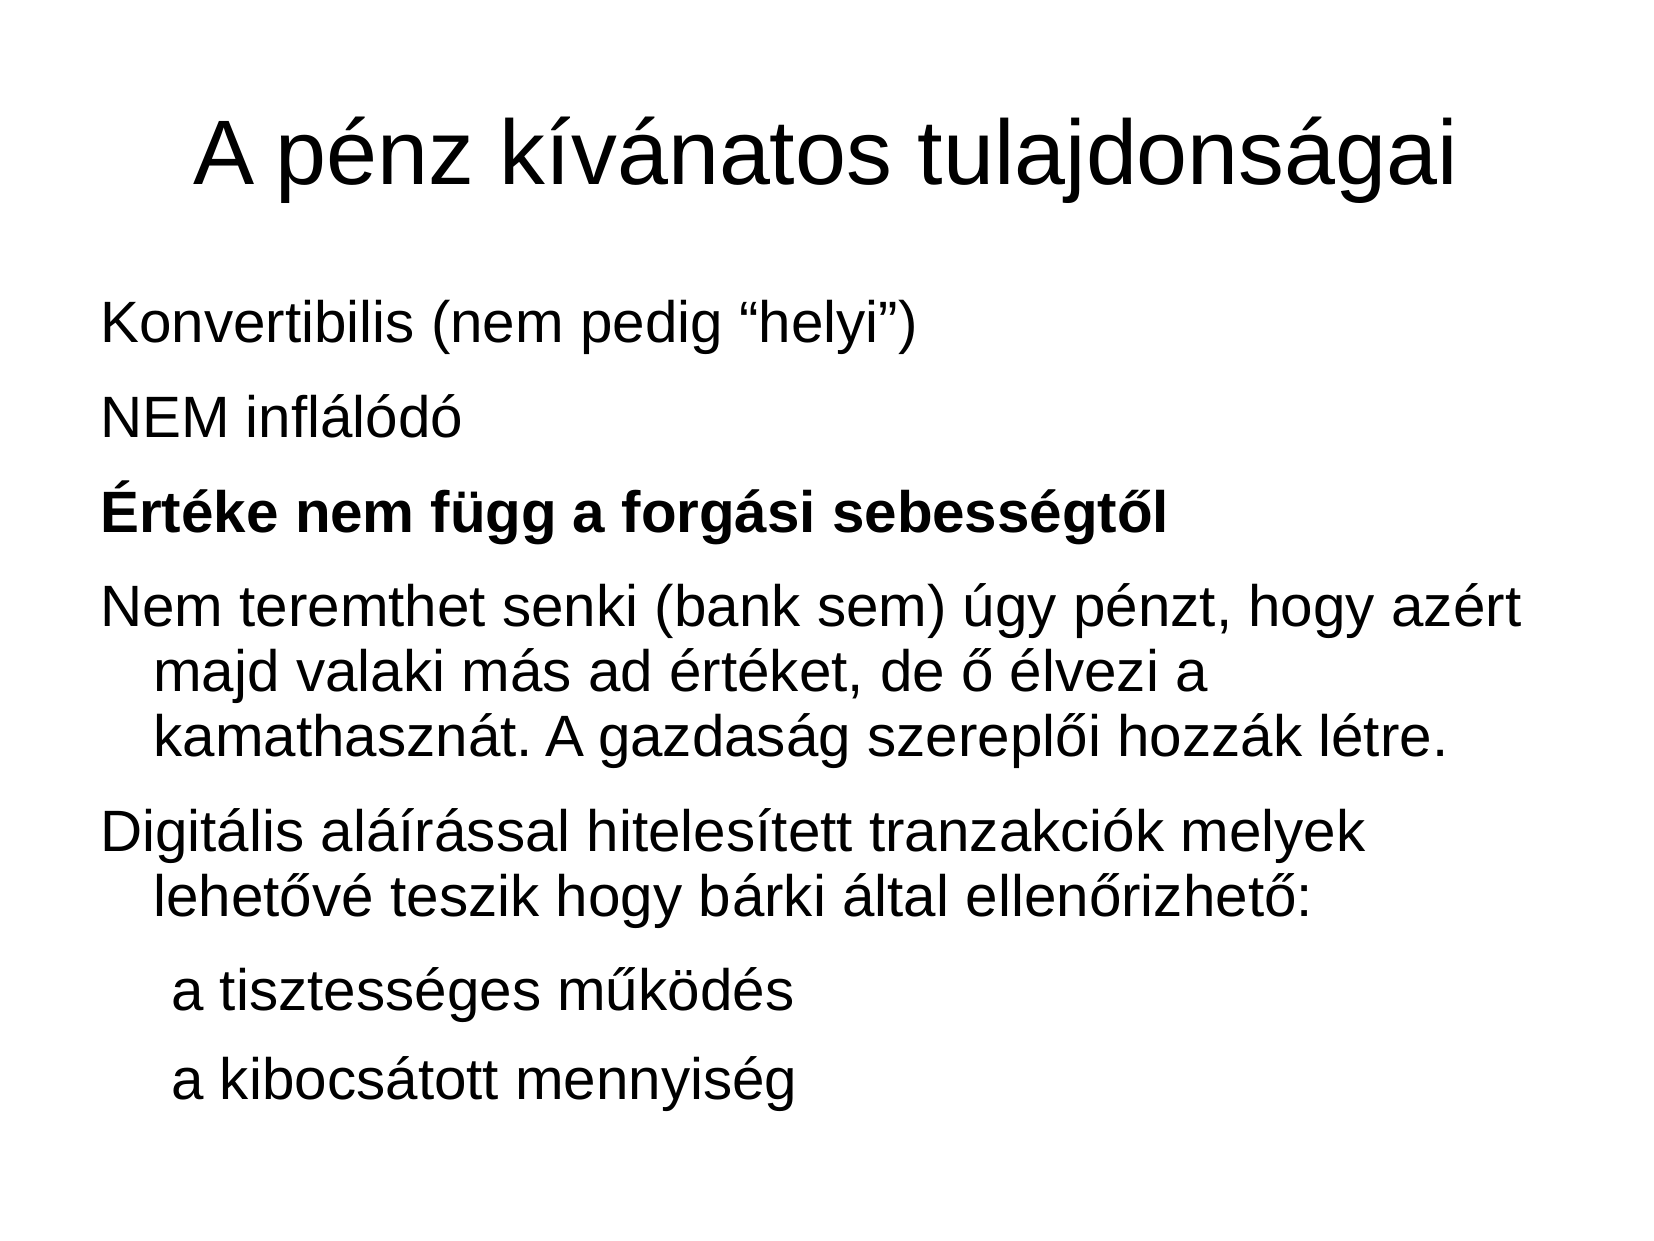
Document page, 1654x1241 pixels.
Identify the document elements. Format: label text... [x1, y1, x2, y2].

list Konvertibilis (nem pedig “helyi”) NEM inflálódó Értéke nem függ a forgási sebességtől Nem teremthet senki (bank sem) úgy pénzt, hogy azért majd valaki más ad értéket, de ő élvezi a kamathasznát. A gazdaság szereplői hozzák létre. Digitális aláírással hitelesített tranzakciók melyek lehetővé teszik hogy bárki által ellenőrizhető: a tisztességes működés a kibocsátott mennyiség [82, 290, 1571, 1190]
title A pénz kívánatos tulajdonságai [82, 49, 1571, 257]
